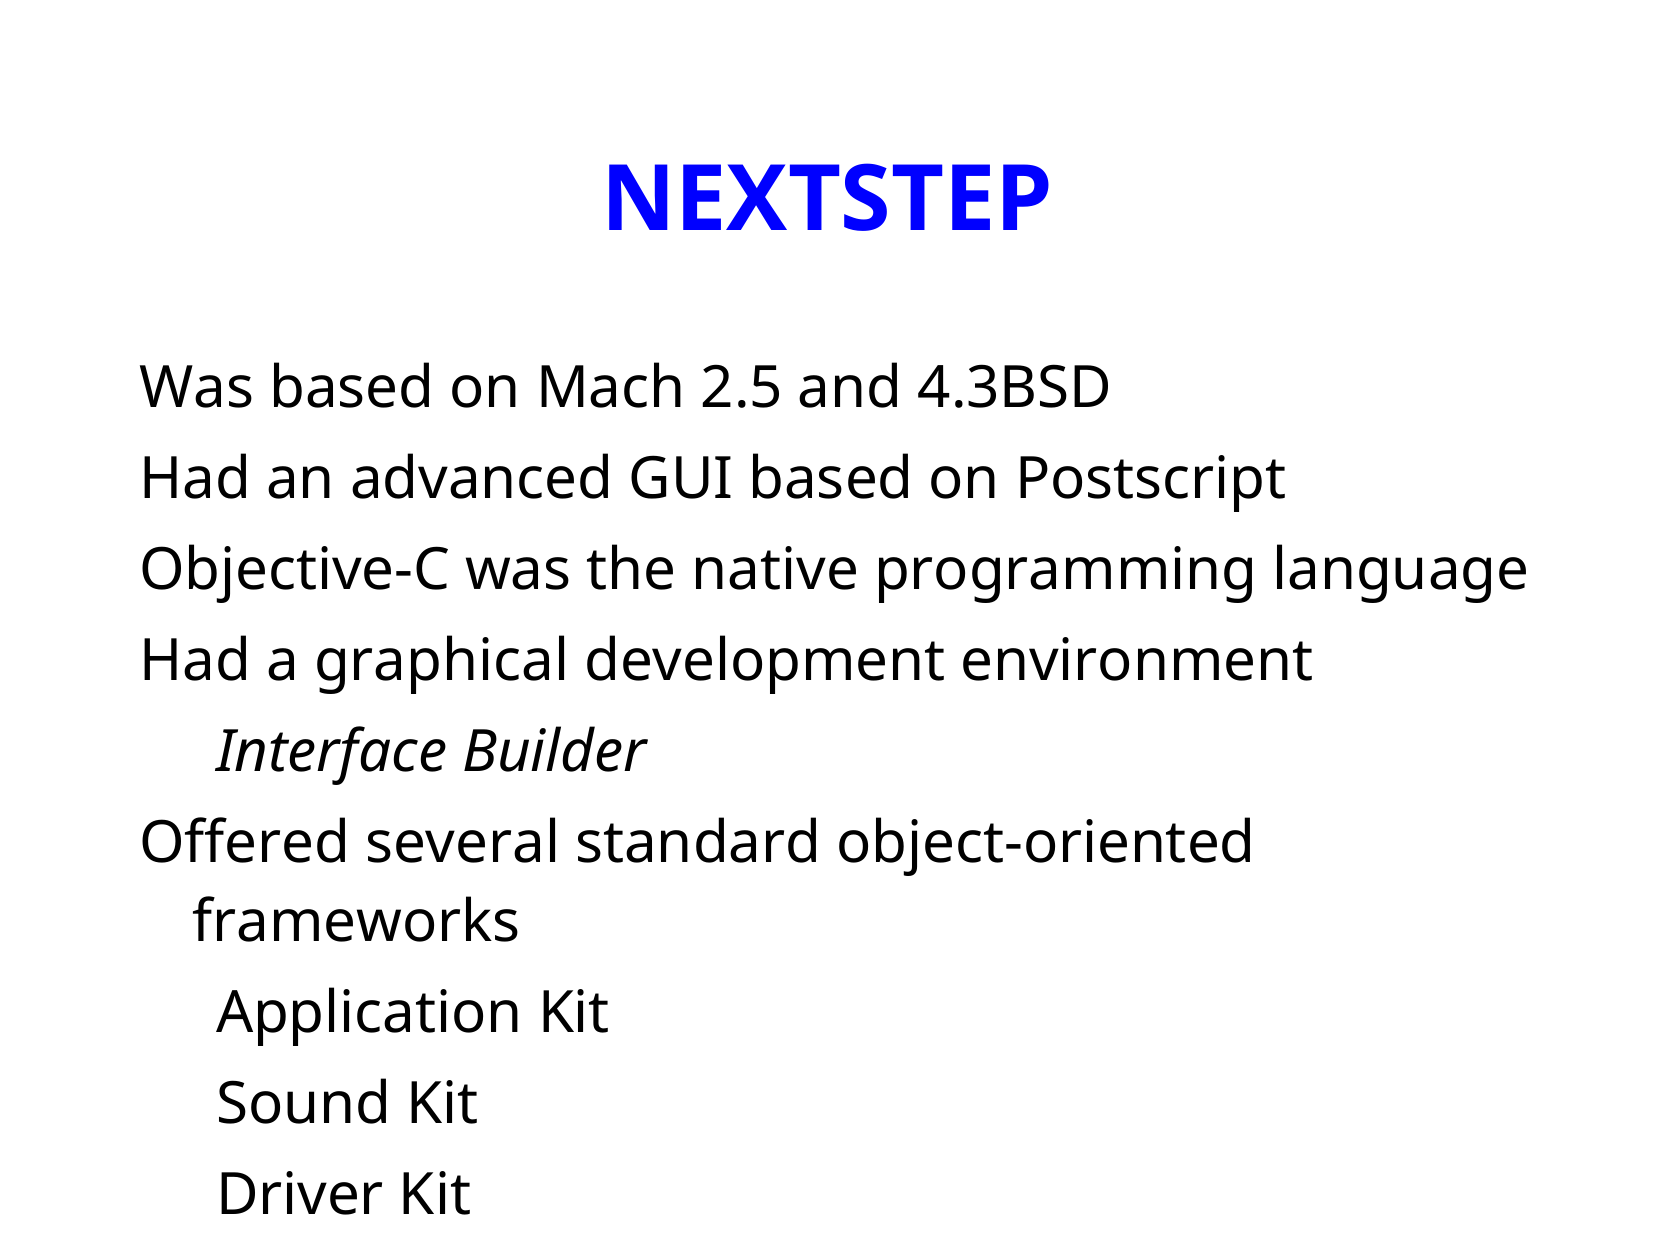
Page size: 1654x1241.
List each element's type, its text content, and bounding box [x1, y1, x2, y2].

title NEXTSTEP [121, 91, 1534, 299]
list Was based on Mach 2.5 and 4.3BSD Had an advanced GUI based on Postscript Objective-C was the native programming language Had a graphical development environment Interface Builder Offered several standard object-oriented frameworks Application Kit Sound Kit Driver Kit [121, 344, 1534, 1127]
